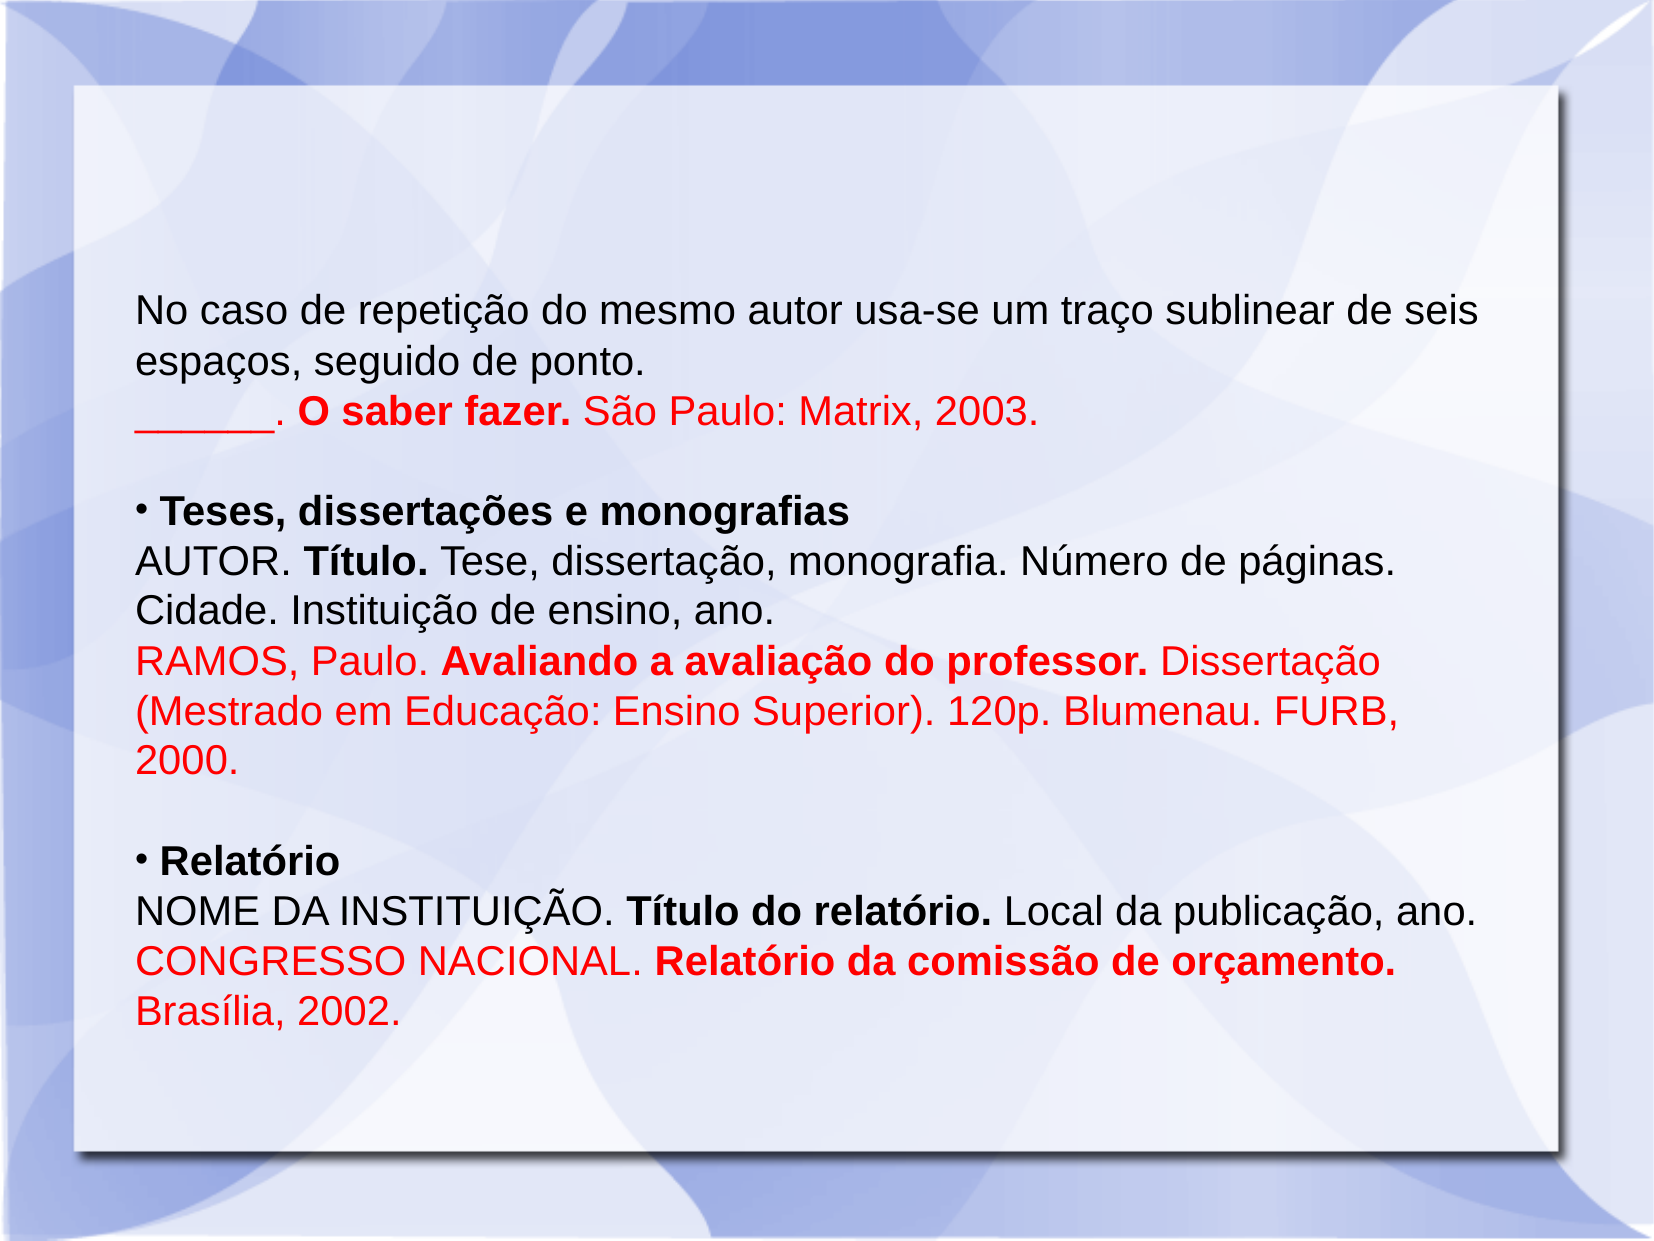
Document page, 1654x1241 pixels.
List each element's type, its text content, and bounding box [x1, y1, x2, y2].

picture [0, 0, 1654, 1241]
text_box No caso de repetição do mesmo autor usa-se um traço sublinear de seis espaços, seguido de ponto. ______. O saber fazer. São Paulo: Matrix, 2003. Teses, dissertações e monografias AUTOR. Título. Tese, dissertação, monografia. Número de páginas. Cidade. Instituição de ensino, ano. RAMOS, Paulo. Avaliando a avaliação do professor. Dissertação (Mestrado em Educação: Ensino Superior). 120p. Blumenau. FURB, 2000. Relatório NOME DA INSTITUIÇÃO. Título do relatório. Local da publicação, ano. CONGRESSO NACIONAL. Relatório da comissão de orçamento. Brasília, 2002. [120, 275, 1524, 1042]
